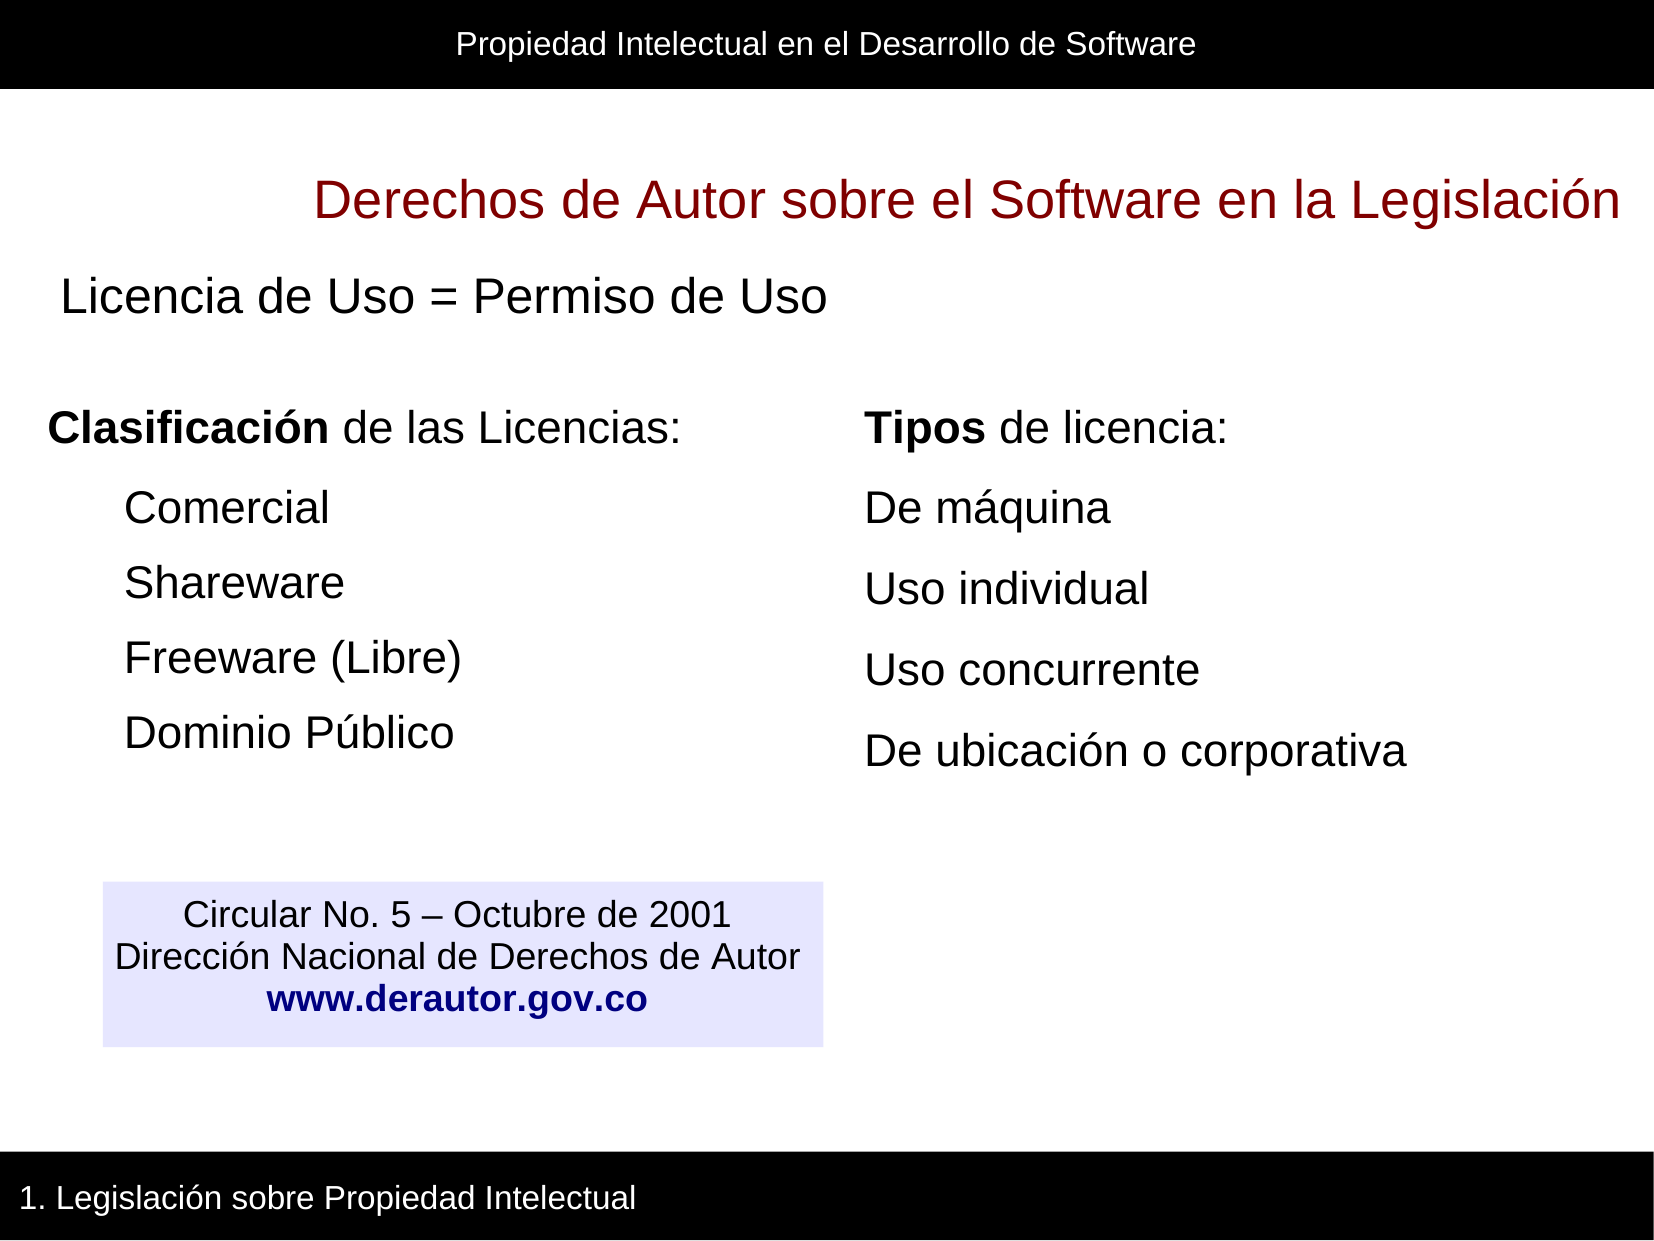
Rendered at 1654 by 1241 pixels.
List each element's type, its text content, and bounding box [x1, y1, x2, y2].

list Tipos de licencia: De máquina Uso individual Uso concurrente De ubicación o corporativa [846, 401, 1625, 1122]
text_box Circular No. 5 – Octubre de 2001 Dirección Nacional de Derechos de Autor www.derautor.gov.co [102, 881, 824, 1048]
text_box 1. Legislación sobre Propiedad Intelectual [18, 1180, 795, 1218]
title Derechos de Autor sobre el Software en la Legislación [147, 147, 1625, 252]
text_box Licencia de Uso = Permiso de Uso [48, 256, 841, 336]
list Clasificación de las Licencias: Comercial Shareware Freeware (Libre) Dominio Público [29, 401, 808, 1122]
